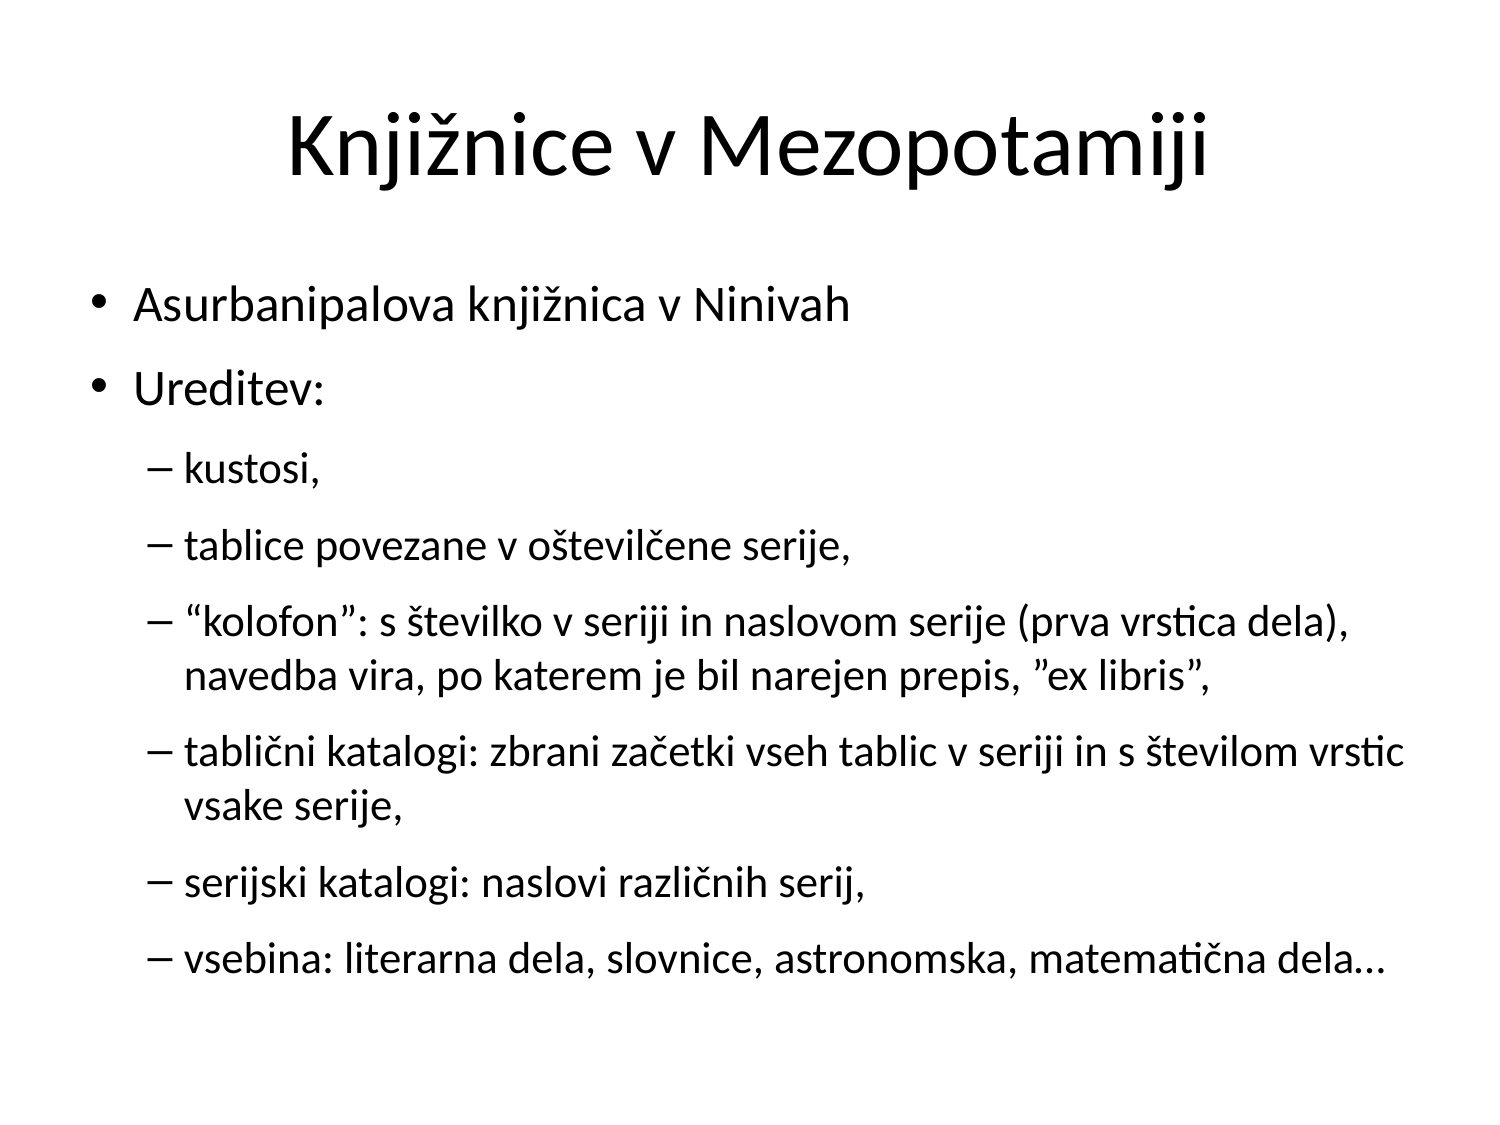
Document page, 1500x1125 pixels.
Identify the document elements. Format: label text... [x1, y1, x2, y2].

title Knjižnice v Mezopotamiji [75, 45, 1425, 233]
list Asurbanipalova knjižnica v Ninivah Ureditev: kustosi, tablice povezane v oštevilčene serije, “kolofon”: s številko v seriji in naslovom serije (prva vrstica dela), navedba vira, po katerem je bil narejen prepis, ”ex libris”, tablični katalogi: zbrani začetki vseh tablic v seriji in s številom vrstic vsake serije, serijski katalogi: naslovi različnih serij, vsebina: literarna dela, slovnice, astronomska, matematična dela… [75, 262, 1425, 1005]
